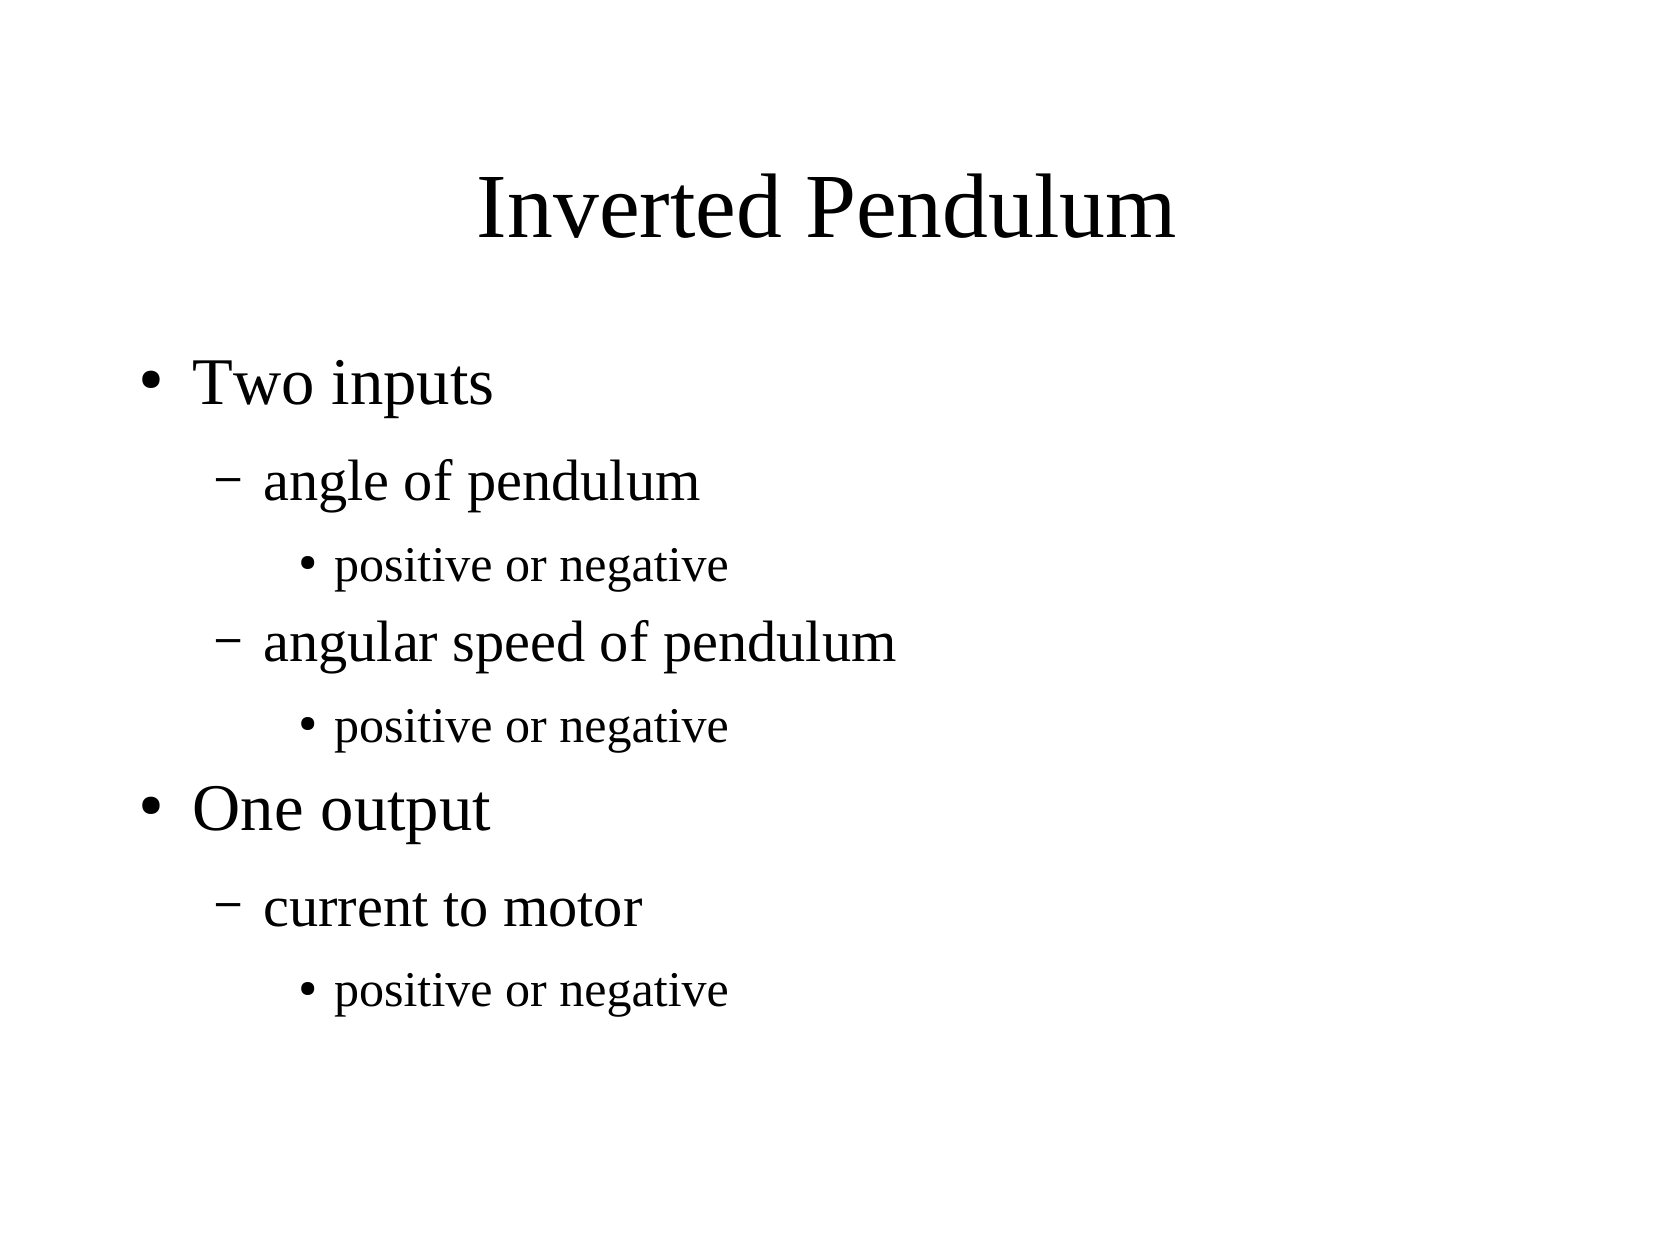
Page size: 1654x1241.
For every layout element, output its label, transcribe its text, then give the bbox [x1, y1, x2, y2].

list Two inputs angle of pendulum positive or negative angular speed of pendulum positive or negative One output current to motor positive or negative [121, 344, 1534, 1127]
title Inverted Pendulum [121, 102, 1534, 311]
